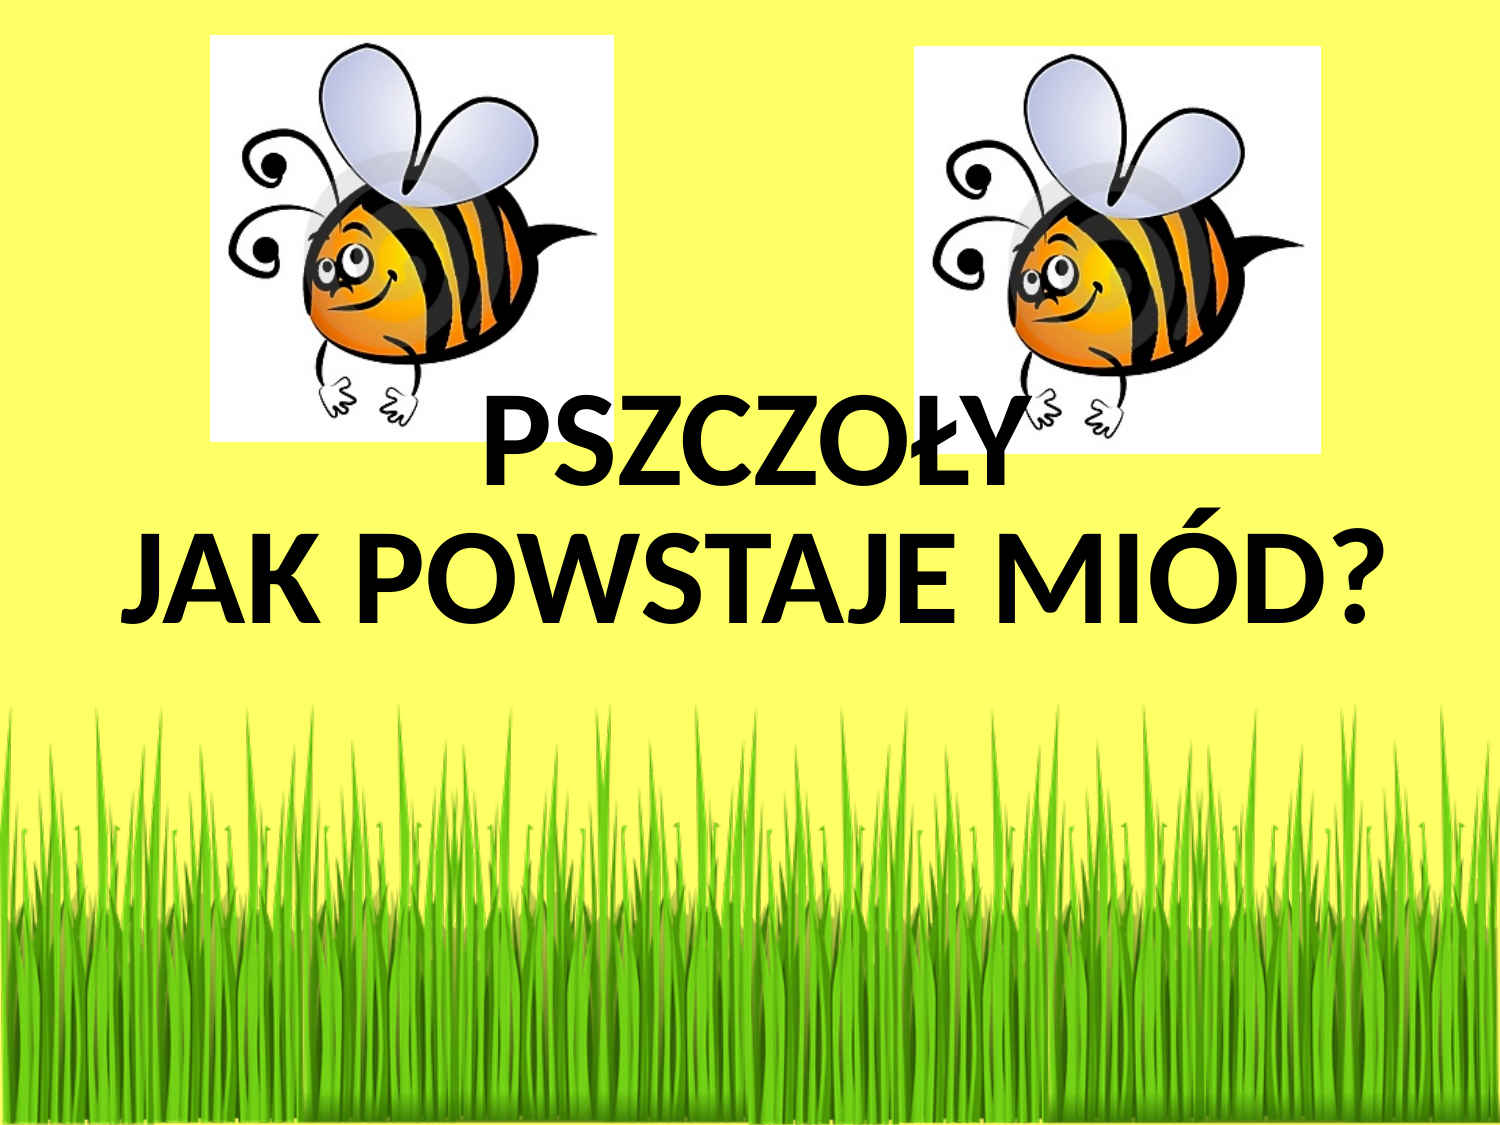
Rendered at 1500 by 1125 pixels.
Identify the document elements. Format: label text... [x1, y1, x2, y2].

picture [0, 539, 1500, 1125]
picture [914, 46, 1321, 374]
text_box PSZCZOŁY JAK POWSTAJE MIÓD? [93, 374, 1418, 666]
picture [210, 35, 614, 374]
